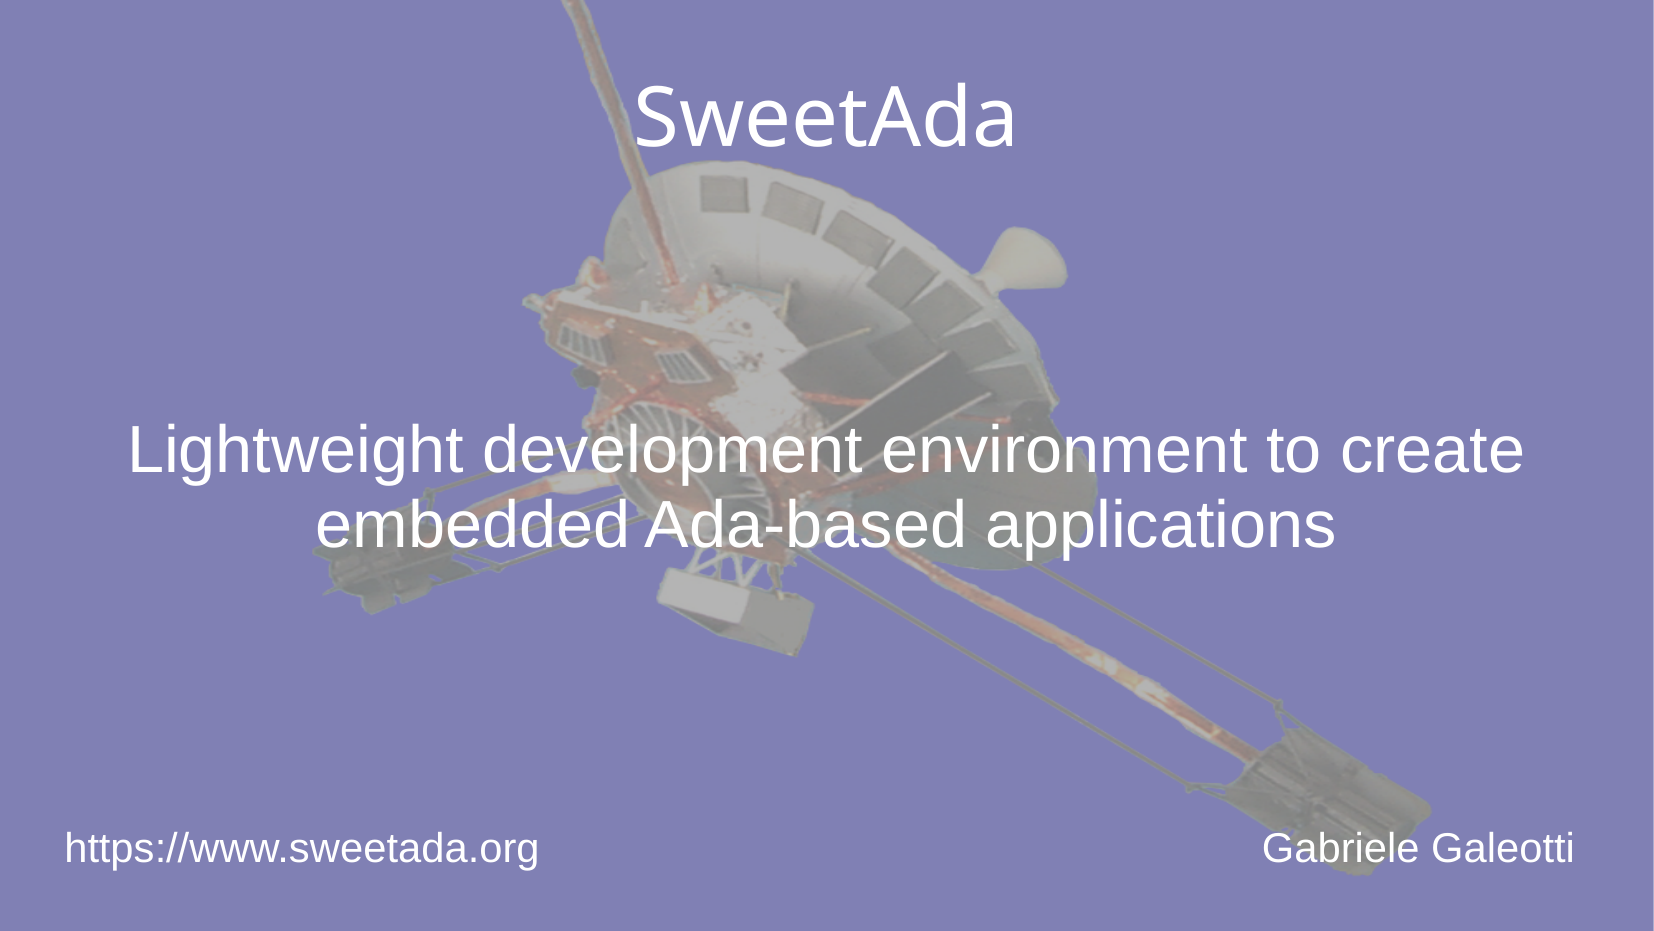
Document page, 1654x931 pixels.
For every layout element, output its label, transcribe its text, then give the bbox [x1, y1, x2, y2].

text_box https://www.sweetada.org [45, 825, 556, 886]
text_box Gabriele Galeotti [1245, 825, 1591, 886]
subtitle Lightweight development environment to create embedded Ada-based applications [82, 217, 1571, 757]
title SweetAda [82, 36, 1571, 193]
picture [0, 0, 1654, 931]
